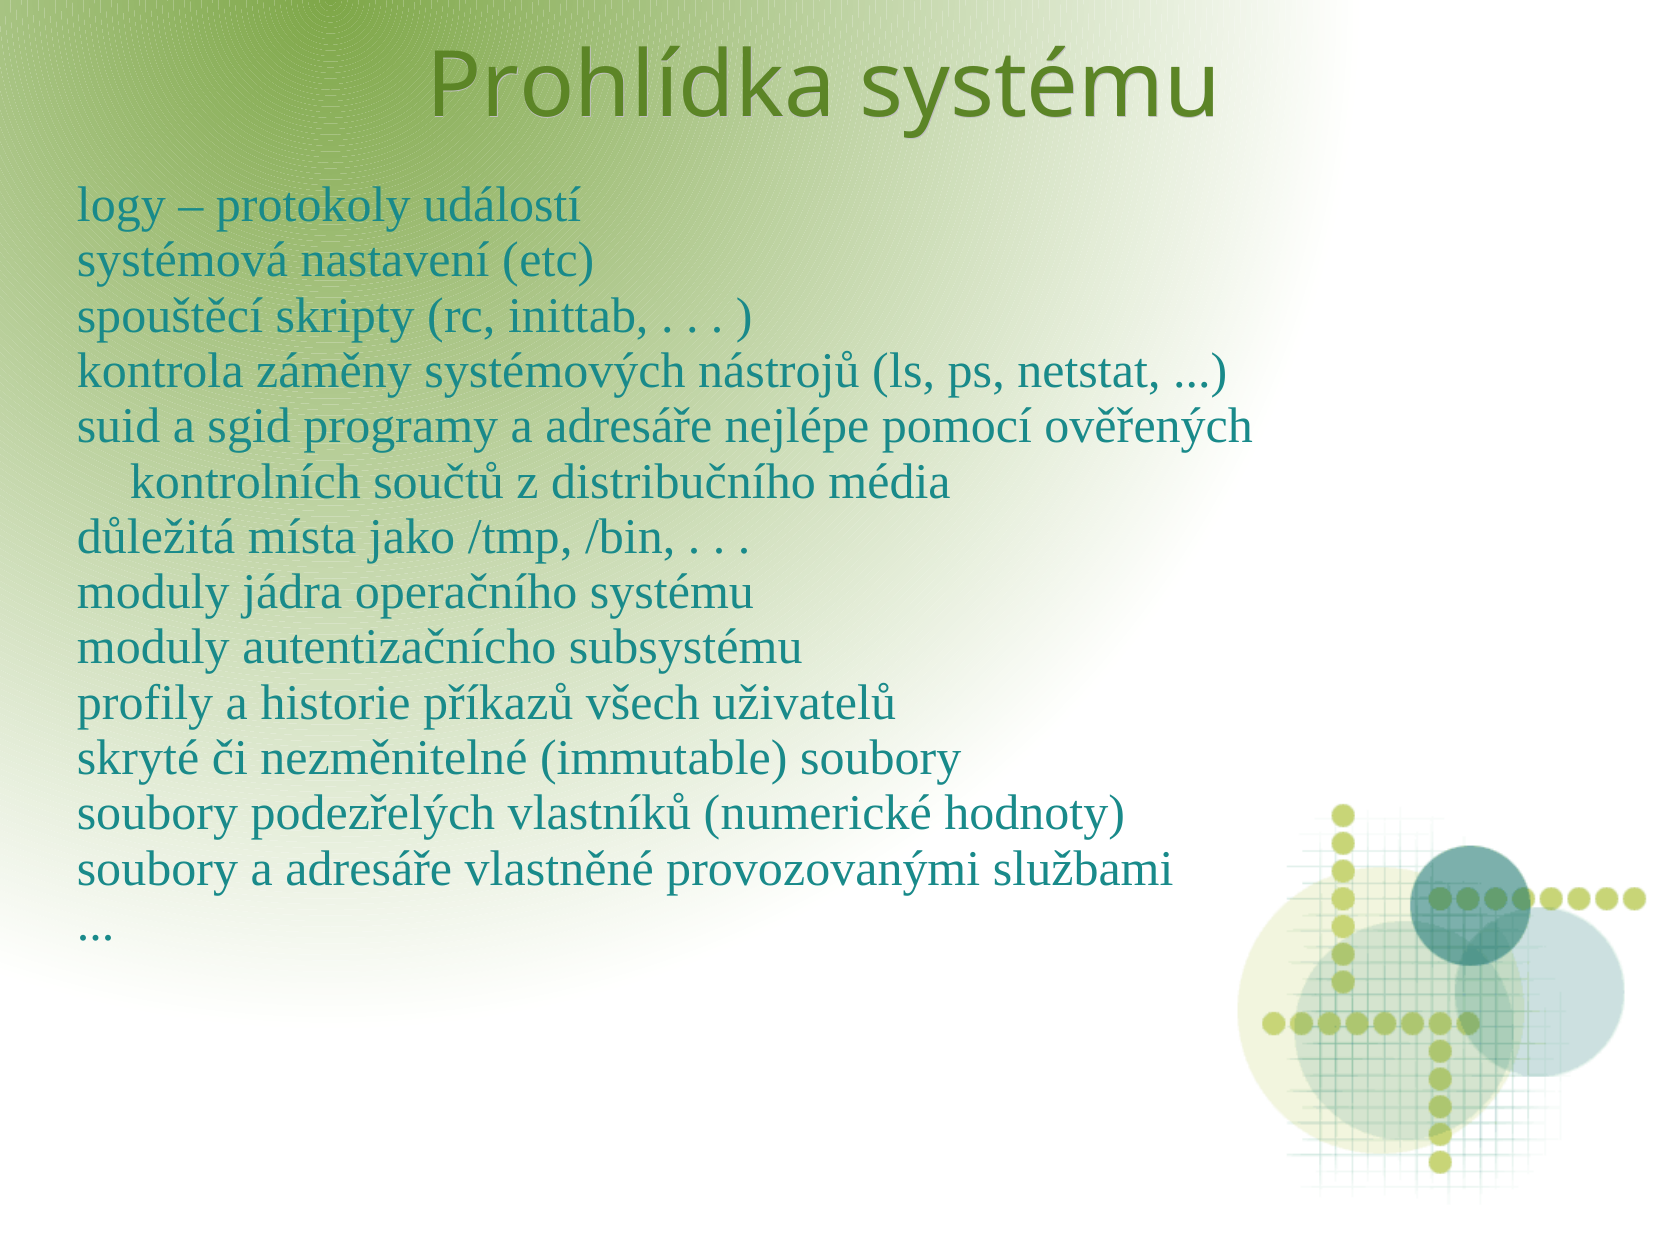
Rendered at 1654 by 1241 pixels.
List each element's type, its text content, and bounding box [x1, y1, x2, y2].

list logy – protokoly událostí systémová nastavení (etc) spouštěcí skripty (rc, inittab, . . . ) kontrola záměny systémových nástrojů (ls, ps, netstat, ...) suid a sgid programy a adresáře nejlépe pomocí ověřených kontrolních součtů z distribučního média důležitá místa jako /tmp, /bin, . . . moduly jádra operačního systému moduly autentizačnícho subsystému profily a historie příkazů všech uživatelů skryté či nezměnitelné (immutable) soubory soubory podezřelých vlastníků (numerické hodnoty) soubory a adresáře vlastněné provozovanými službami ... [59, 177, 1472, 1109]
picture [1224, 792, 1654, 1211]
title Prohlídka systému [118, 14, 1531, 148]
